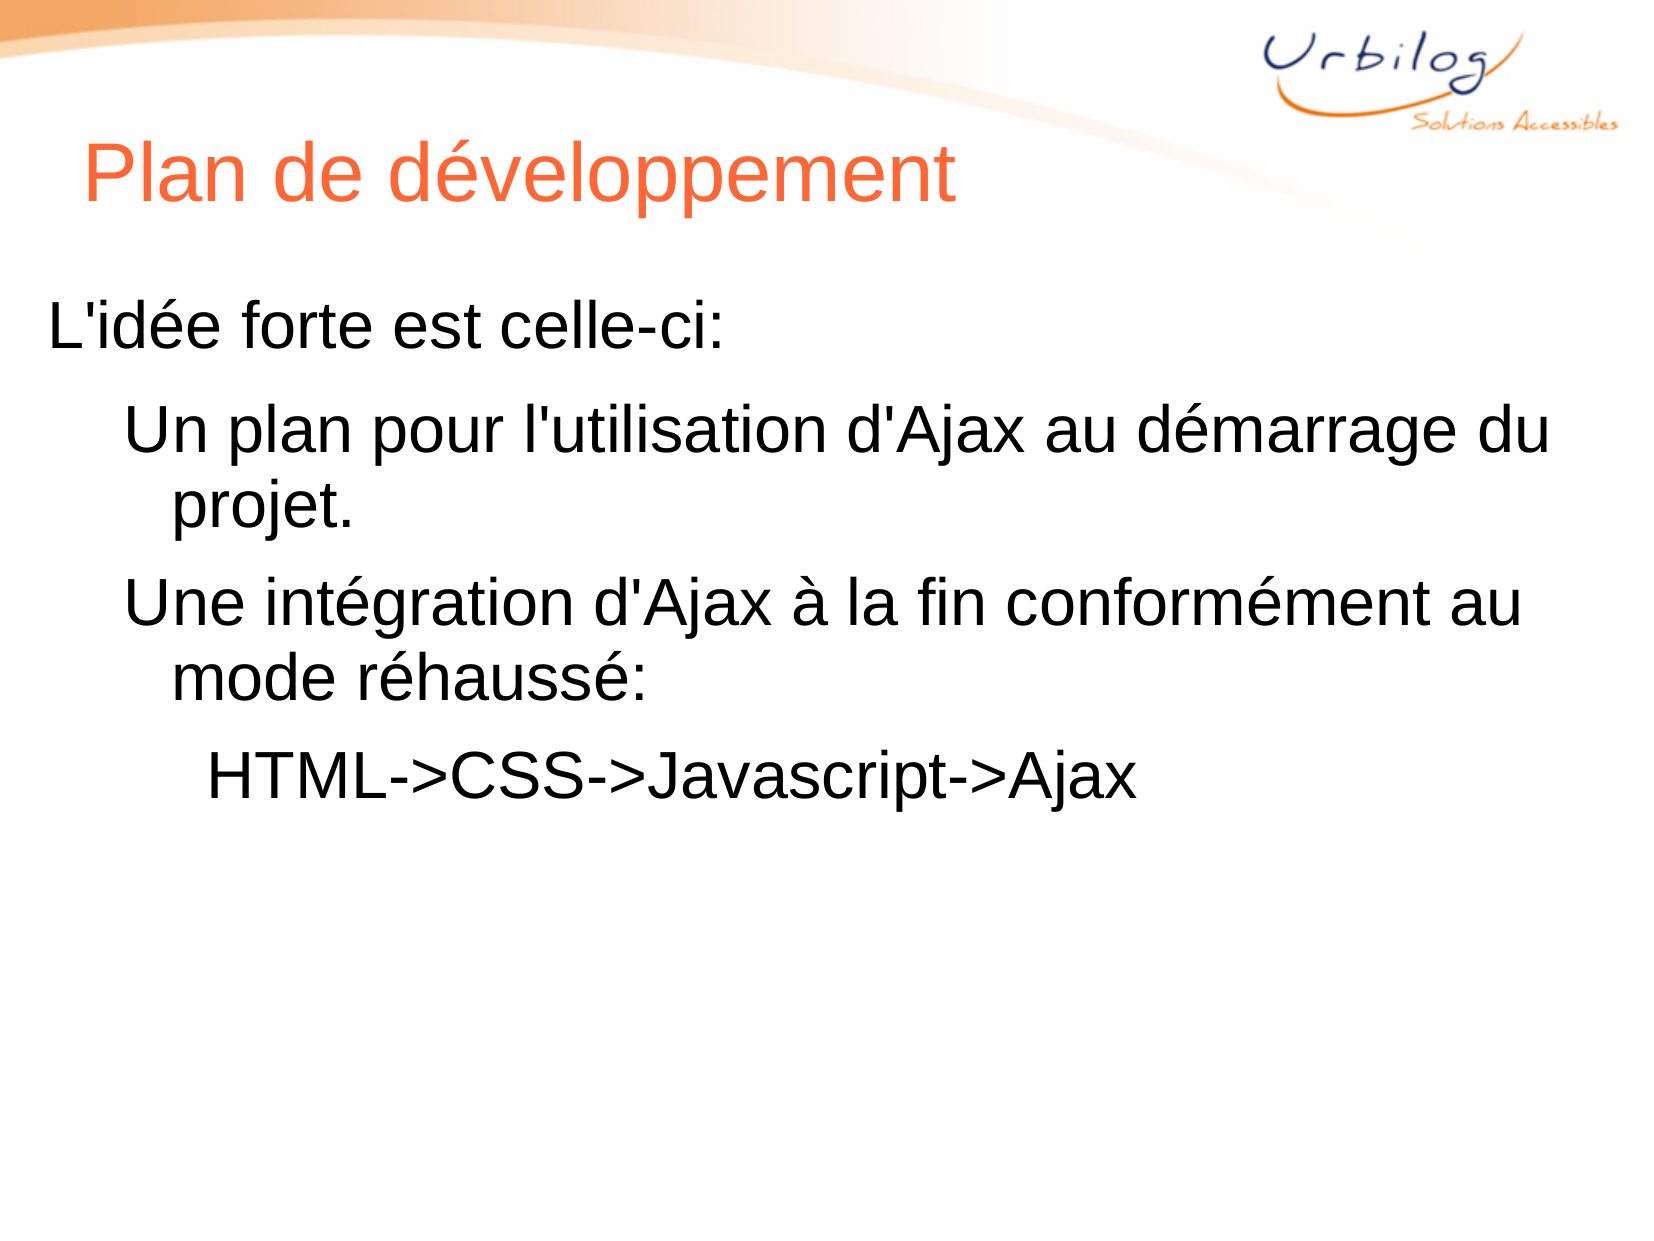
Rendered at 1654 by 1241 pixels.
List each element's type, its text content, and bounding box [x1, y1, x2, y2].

picture [0, 0, 1654, 1241]
title Plan de développement [82, 88, 1625, 257]
list L'idée forte est celle-ci: Un plan pour l'utilisation d'Ajax au démarrage du projet. Une intégration d'Ajax à la fin conformément au mode réhaussé: HTML->CSS->Javascript->Ajax [29, 287, 1625, 1092]
